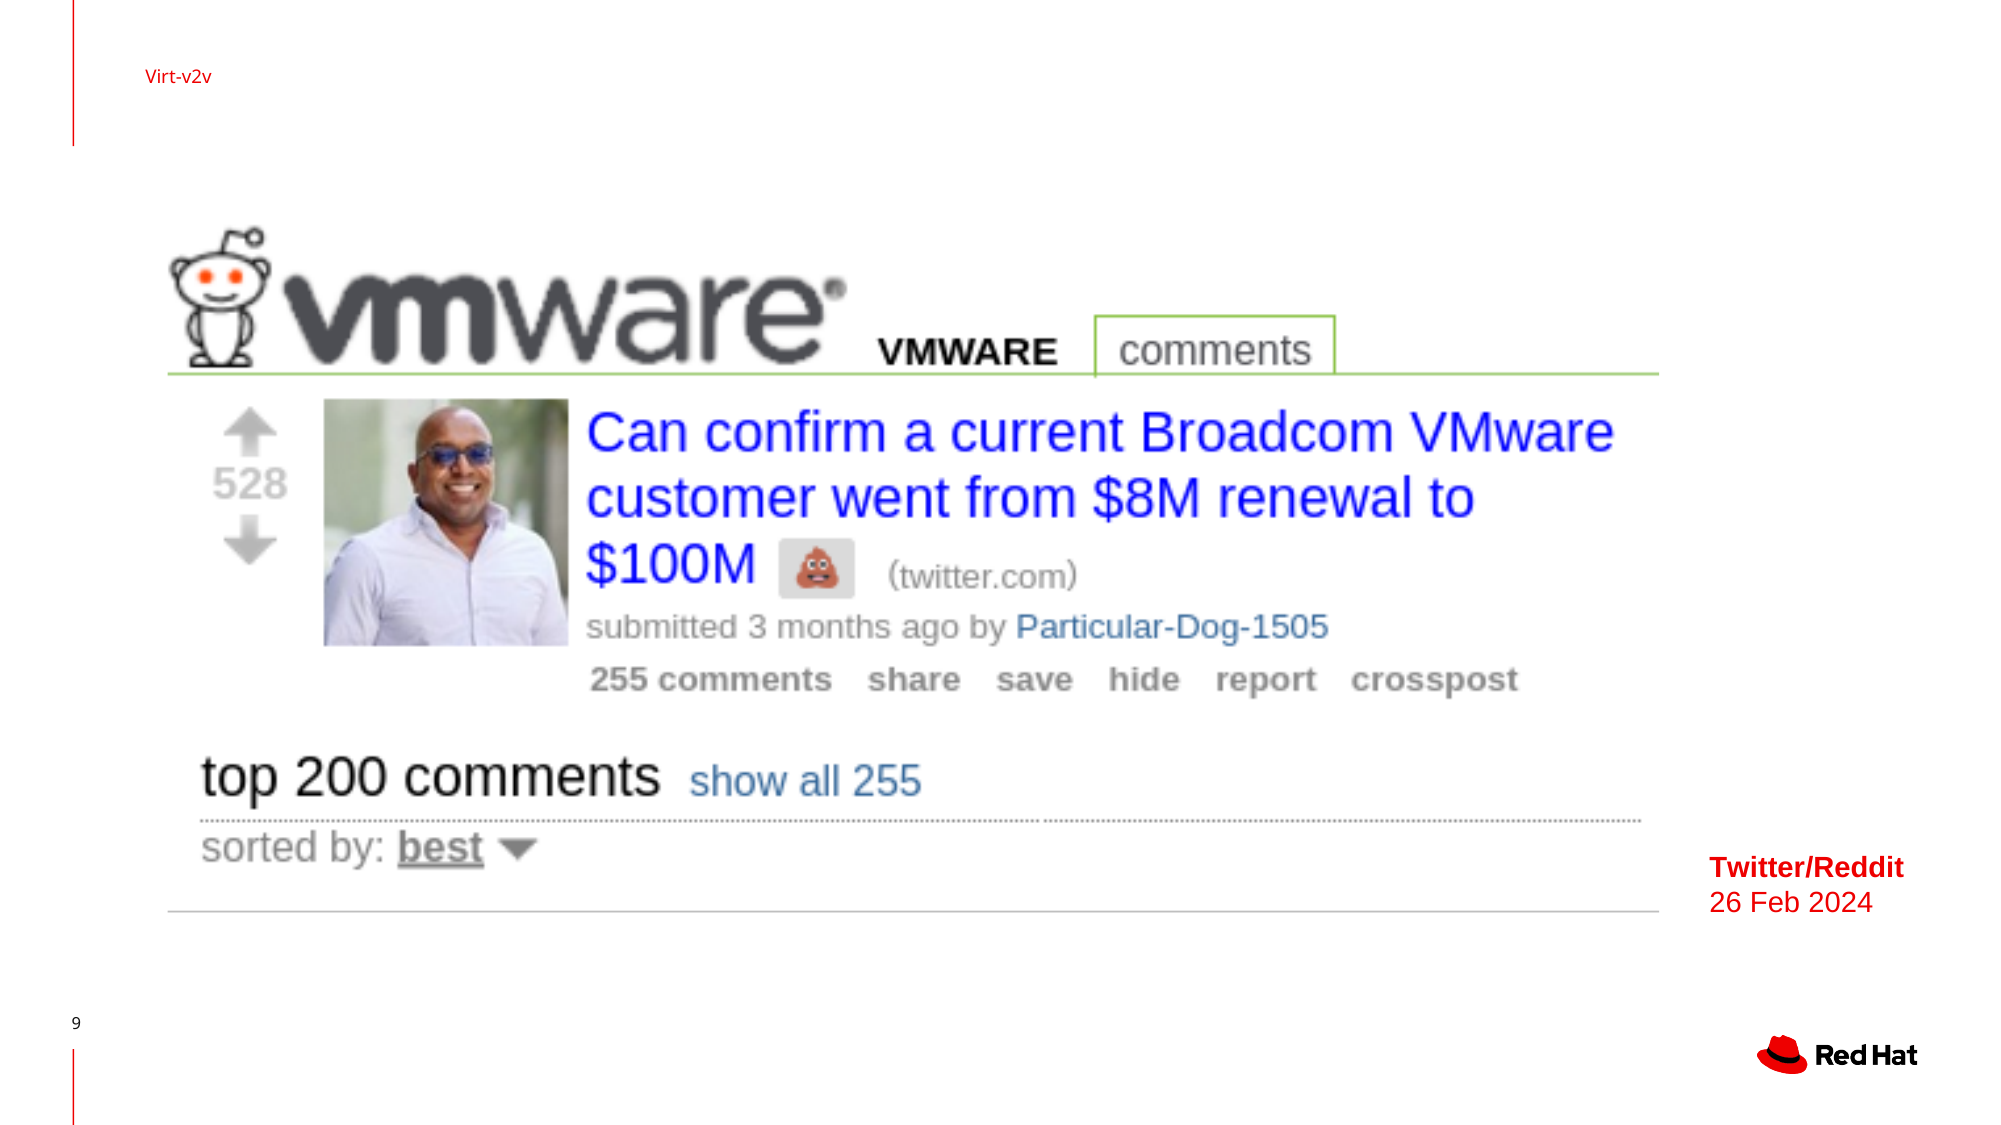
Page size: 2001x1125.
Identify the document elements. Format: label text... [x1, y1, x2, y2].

picture [167, 221, 1660, 915]
picture [1757, 1035, 1918, 1074]
text_box Twitter/Reddit 26 Feb 2024 [1694, 840, 1959, 968]
text_box Virt-v2v [73, 9, 918, 144]
